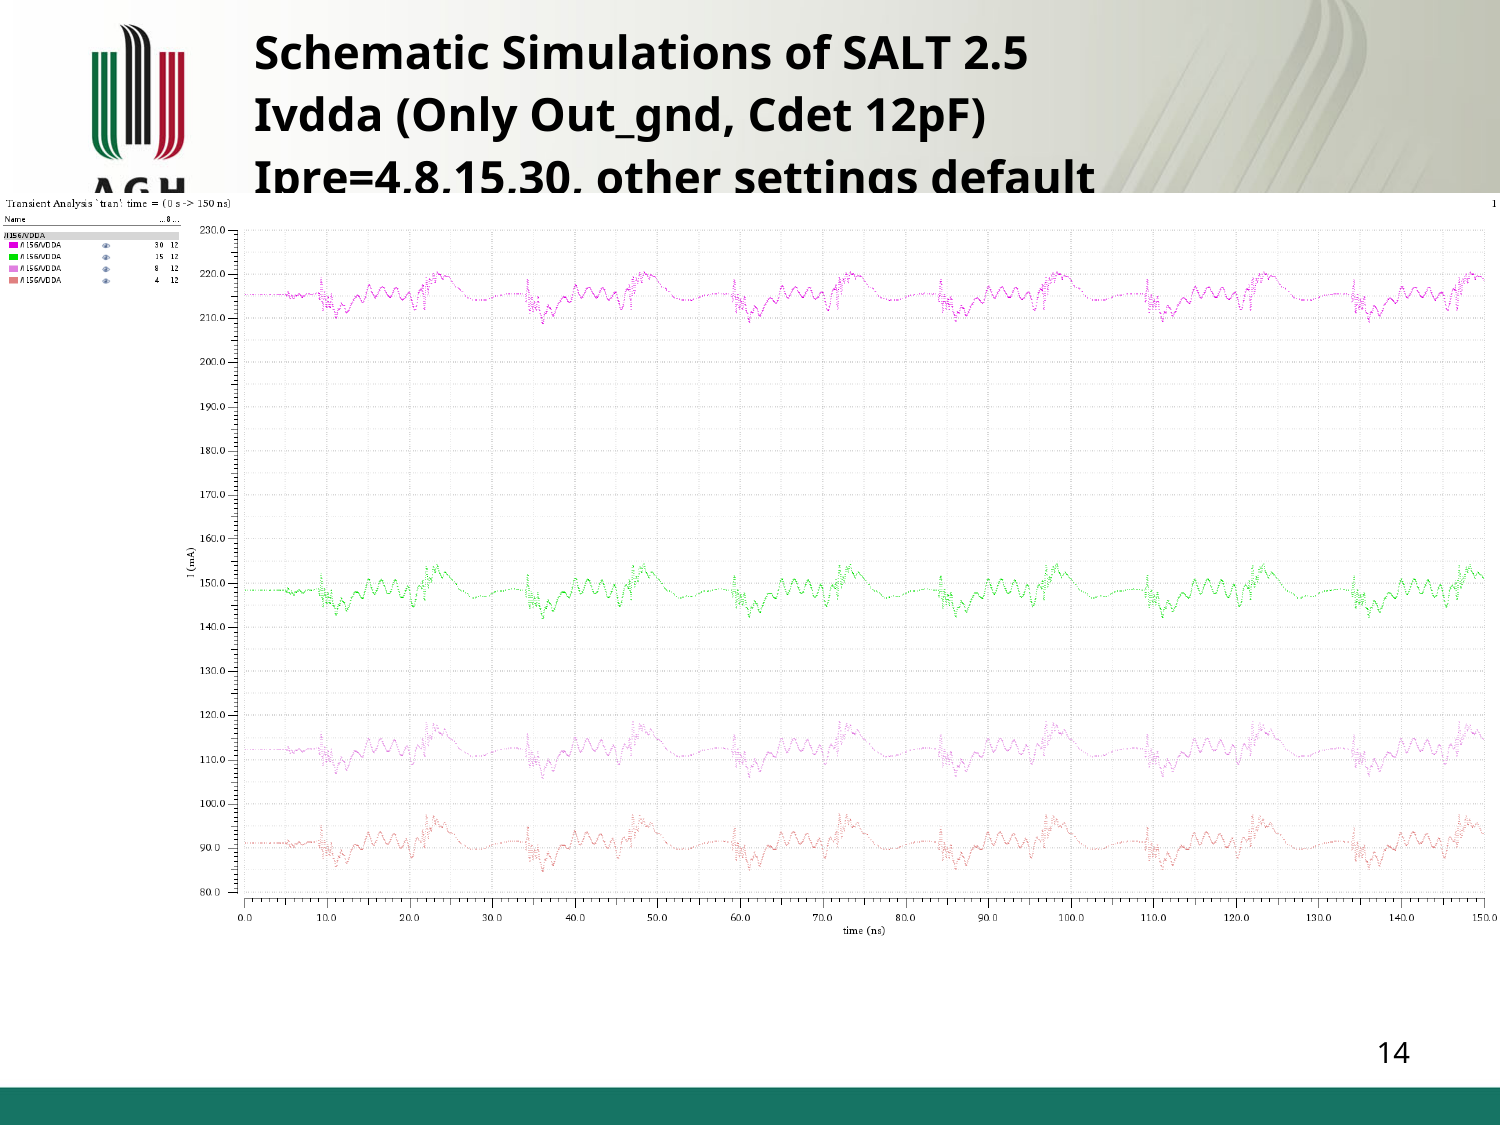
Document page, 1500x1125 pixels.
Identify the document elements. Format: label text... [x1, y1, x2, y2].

picture [0, 0, 1500, 1125]
title Schematic Simulations of SALT 2.5 Ivdda (Only Out_gnd, Cdet 12pF) Ipre=4,8,15,30, other settings default [254, 34, 1489, 193]
